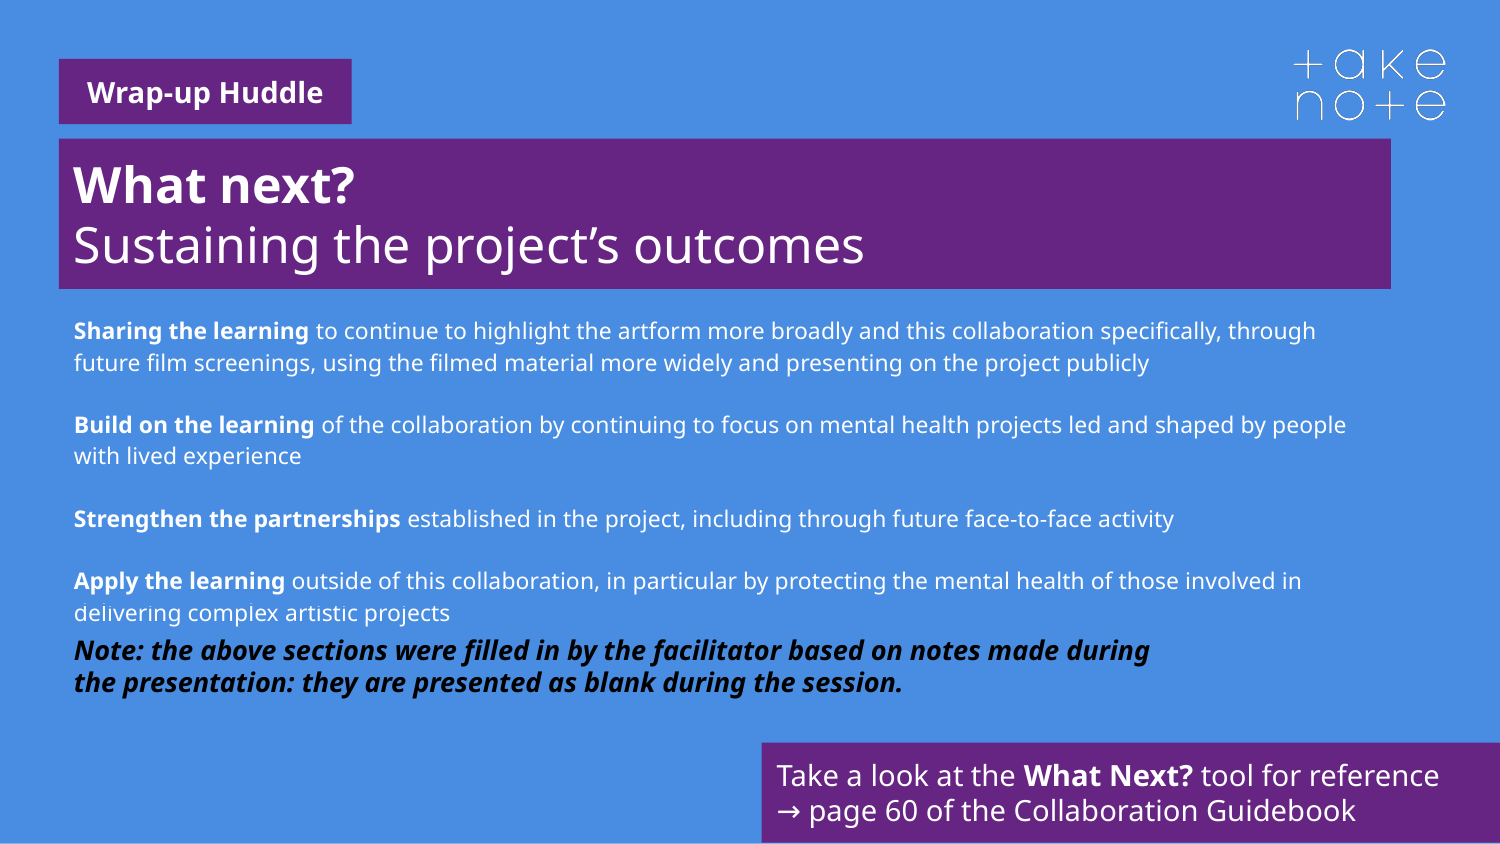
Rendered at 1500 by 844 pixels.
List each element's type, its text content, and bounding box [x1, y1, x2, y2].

table_header Sharing the learning to continue to highlight the artform more broadly and this collaboration specifically, through future film screenings, using the filmed material more widely and presenting on the project publicly Build on the learning of the collaboration by continuing to focus on mental health projects led and shaped by people with lived experience Strengthen the partnerships established in the project, including through future face-to-face activity Apply the learning outside of this collaboration, in particular by protecting the mental health of those involved in delivering complex artistic projects [60, 301, 1390, 604]
text_box What next? Sustaining the project’s outcomes [58, 138, 1391, 289]
text_box Take a look at the What Next? tool for reference → page 60 of the Collaboration Guidebook [761, 742, 1500, 843]
text_box [0, 0, 1500, 844]
picture [1288, 43, 1451, 125]
text_box Wrap-up Huddle [58, 58, 352, 125]
text_box Note: the above sections were filled in by the facilitator based on notes made during the presentation: they are presented as blank during the session. [59, 618, 1196, 730]
